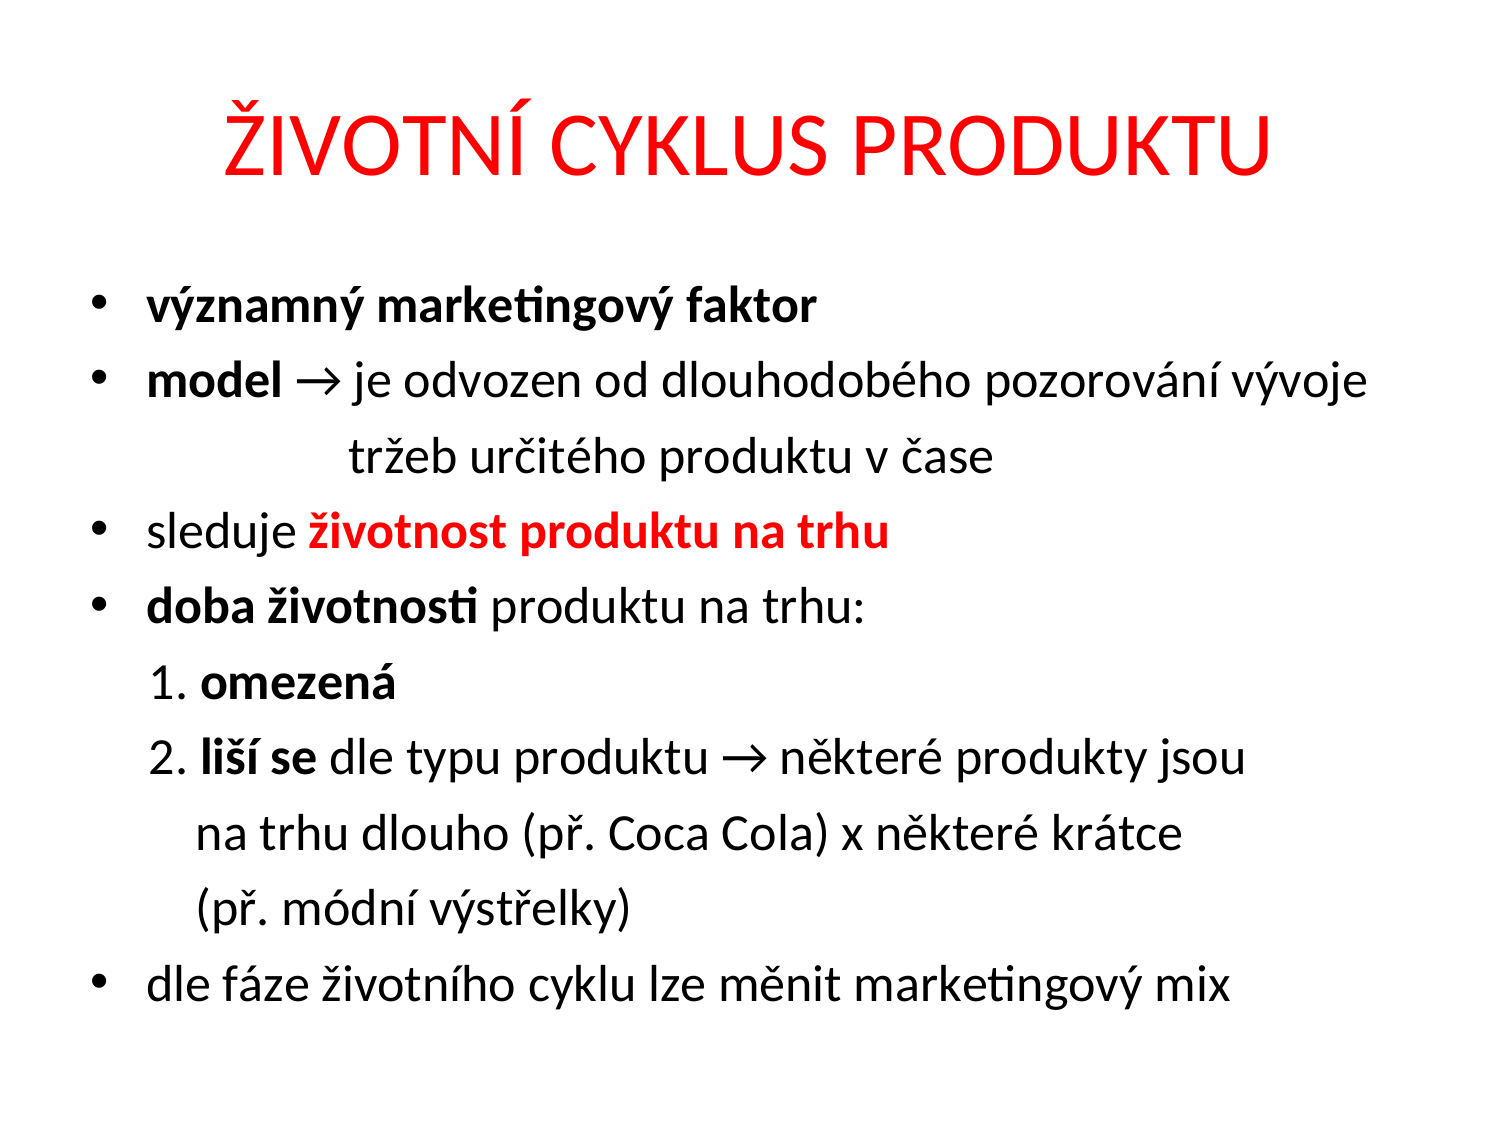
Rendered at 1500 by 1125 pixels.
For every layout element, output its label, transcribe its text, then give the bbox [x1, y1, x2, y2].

title ŽIVOTNÍ CYKLUS PRODUKTU [75, 45, 1426, 233]
list významný marketingový faktor model → je odvozen od dlouhodobého pozorování vývoje tržeb určitého produktu v čase sleduje životnost produktu na trhu doba životnosti produktu na trhu: 1. omezená 2. liší se dle typu produktu → některé produkty jsou na trhu dlouho (př. Coca Cola) x některé krátce (př. módní výstřelky) dle fáze životního cyklu lze měnit marketingový mix [75, 262, 1426, 1095]
